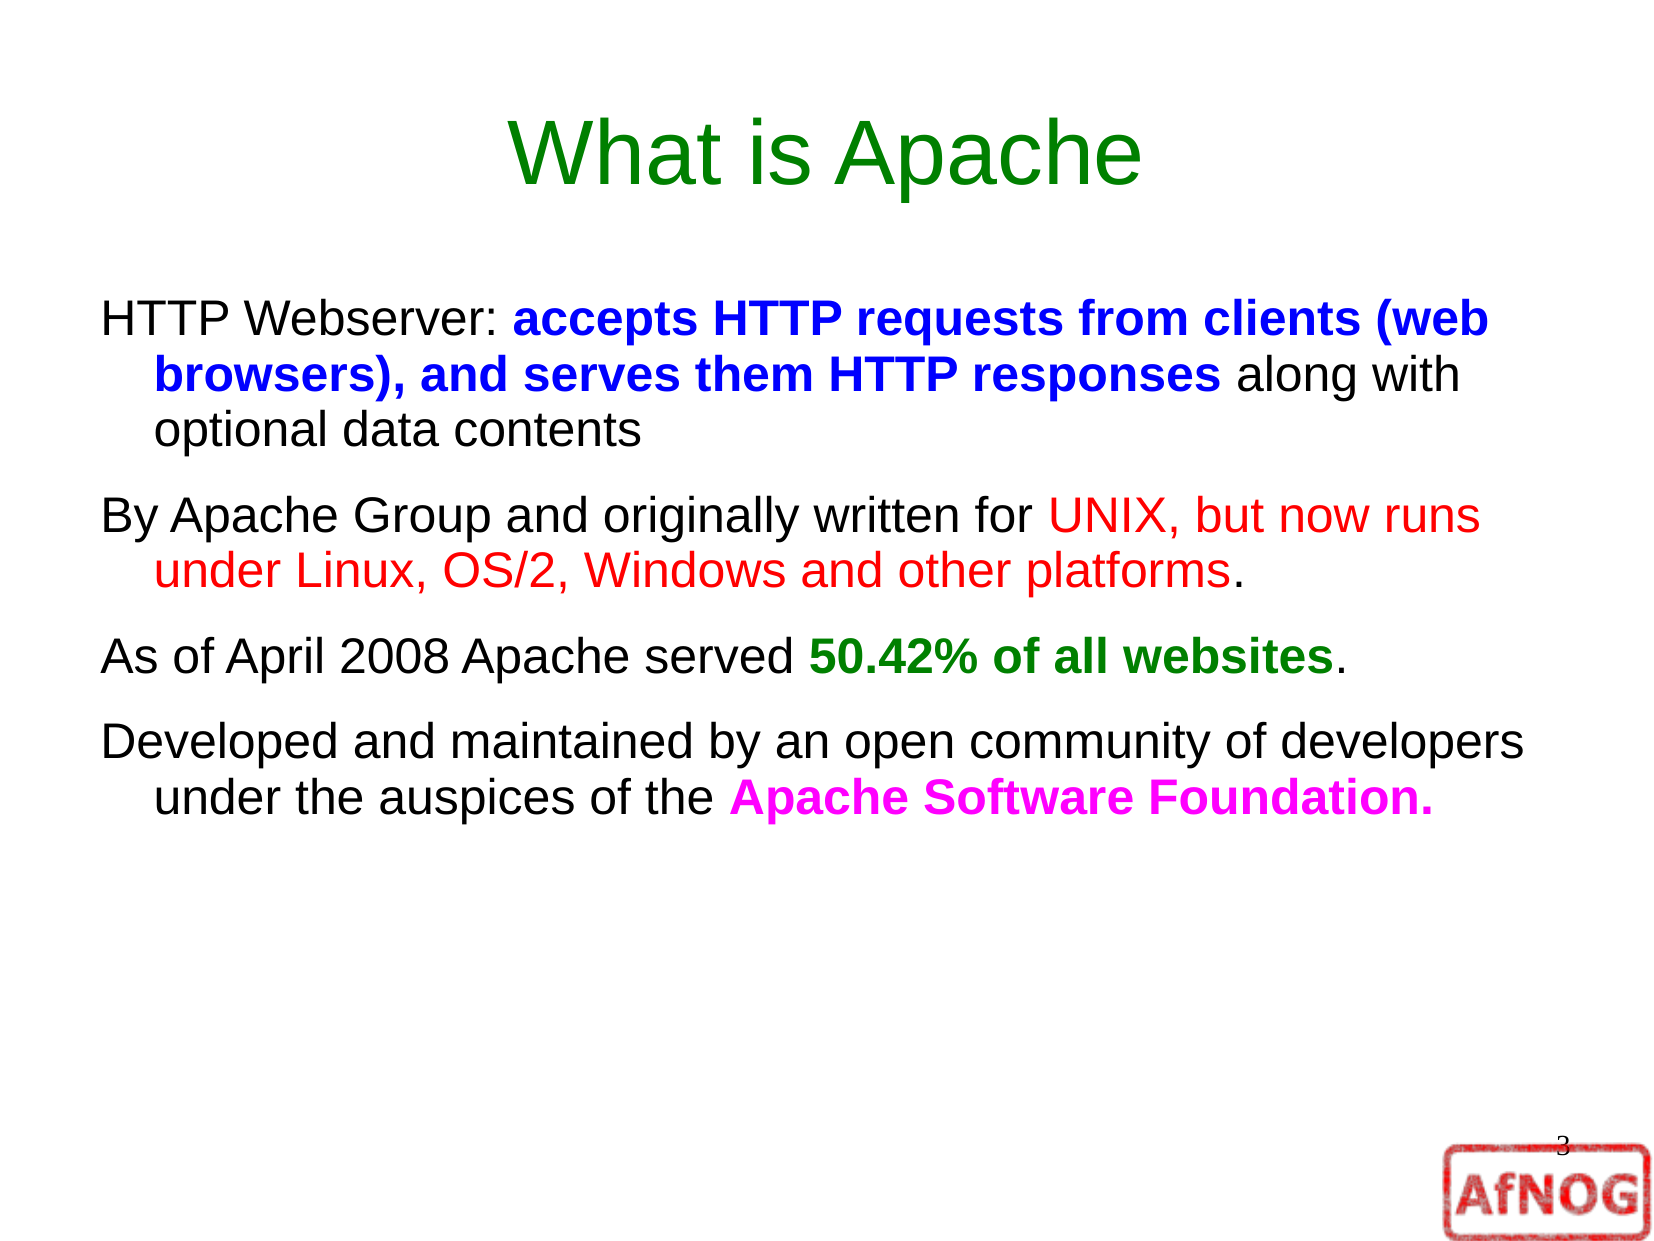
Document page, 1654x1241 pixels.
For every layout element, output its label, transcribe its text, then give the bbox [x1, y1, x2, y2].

title What is Apache [82, 56, 1571, 250]
list HTTP Webserver: accepts HTTP requests from clients (web browsers), and serves them HTTP responses along with optional data contents By Apache Group and originally written for UNIX, but now runs under Linux, OS/2, Windows and other platforms. As of April 2008 Apache served 50.42% of all websites. Developed and maintained by an open community of developers under the auspices of the Apache Software Foundation. [82, 290, 1571, 1094]
picture [1441, 1141, 1654, 1241]
